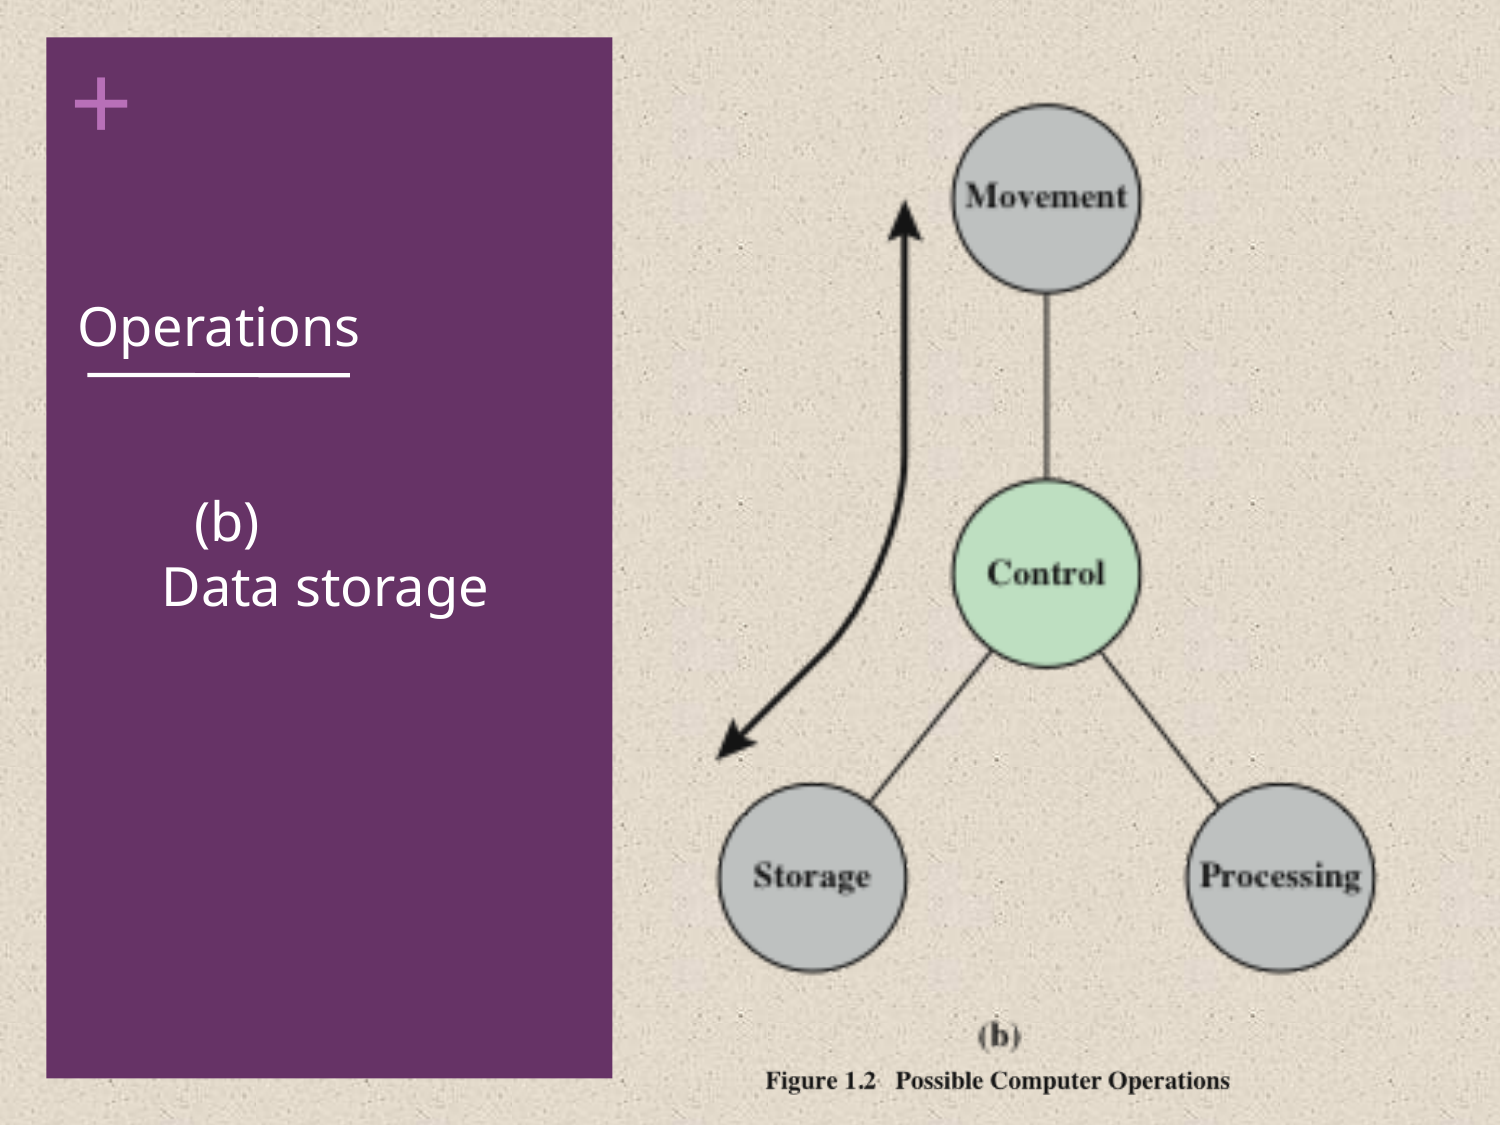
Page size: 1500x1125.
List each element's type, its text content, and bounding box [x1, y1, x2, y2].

picture [0, 0, 1500, 1125]
title Operations (b) Data storage [62, 275, 597, 625]
